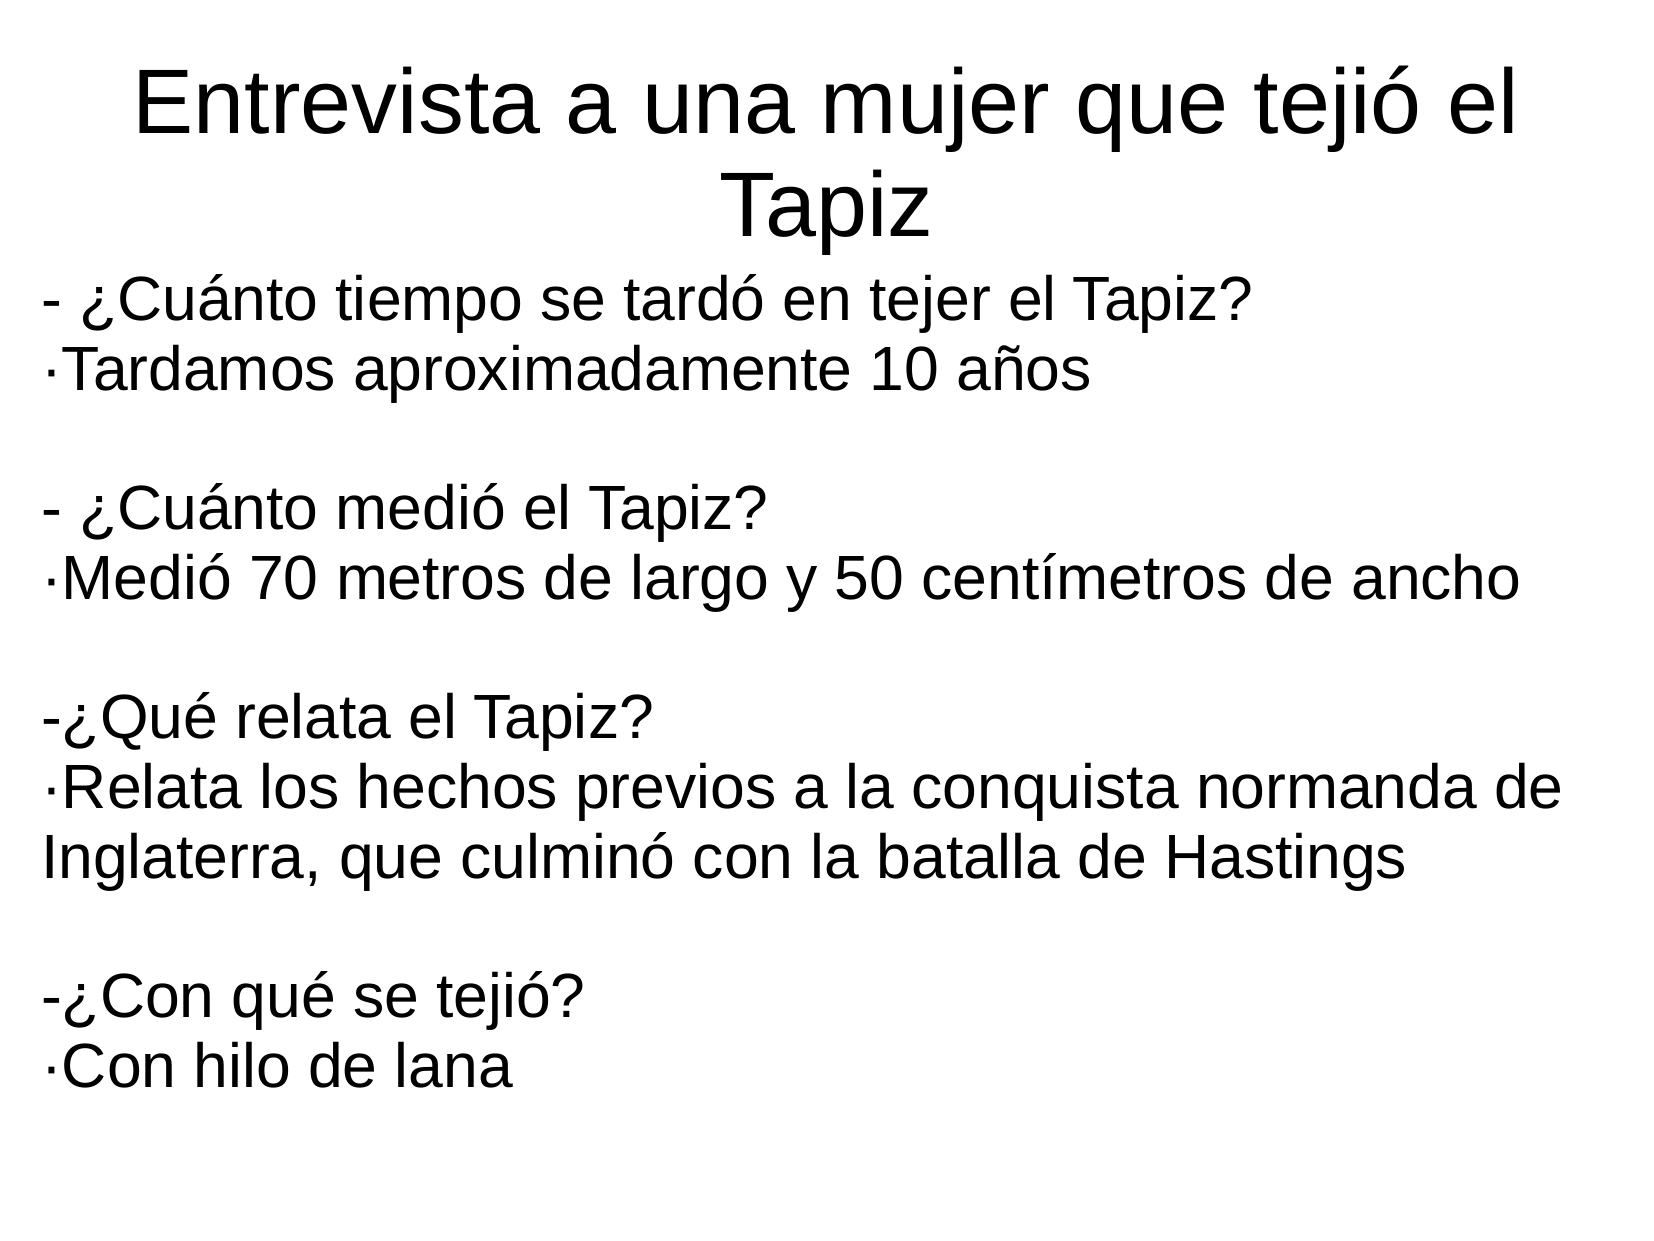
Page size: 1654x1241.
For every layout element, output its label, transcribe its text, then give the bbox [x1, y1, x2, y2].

title Entrevista a una mujer que tejió el Tapiz [82, 49, 1571, 257]
subtitle - ¿Cuánto tiempo se tardó en tejer el Tapiz? ·Tardamos aproximadamente 10 años - ¿Cuánto medió el Tapiz? ·Medió 70 metros de largo y 50 centímetros de ancho -¿Qué relata el Tapiz? ·Relata los hechos previos a la conquista normanda de Inglaterra, que culminó con la batalla de Hastings -¿Con qué se tejió? ·Con hilo de lana [41, 265, 1577, 1241]
